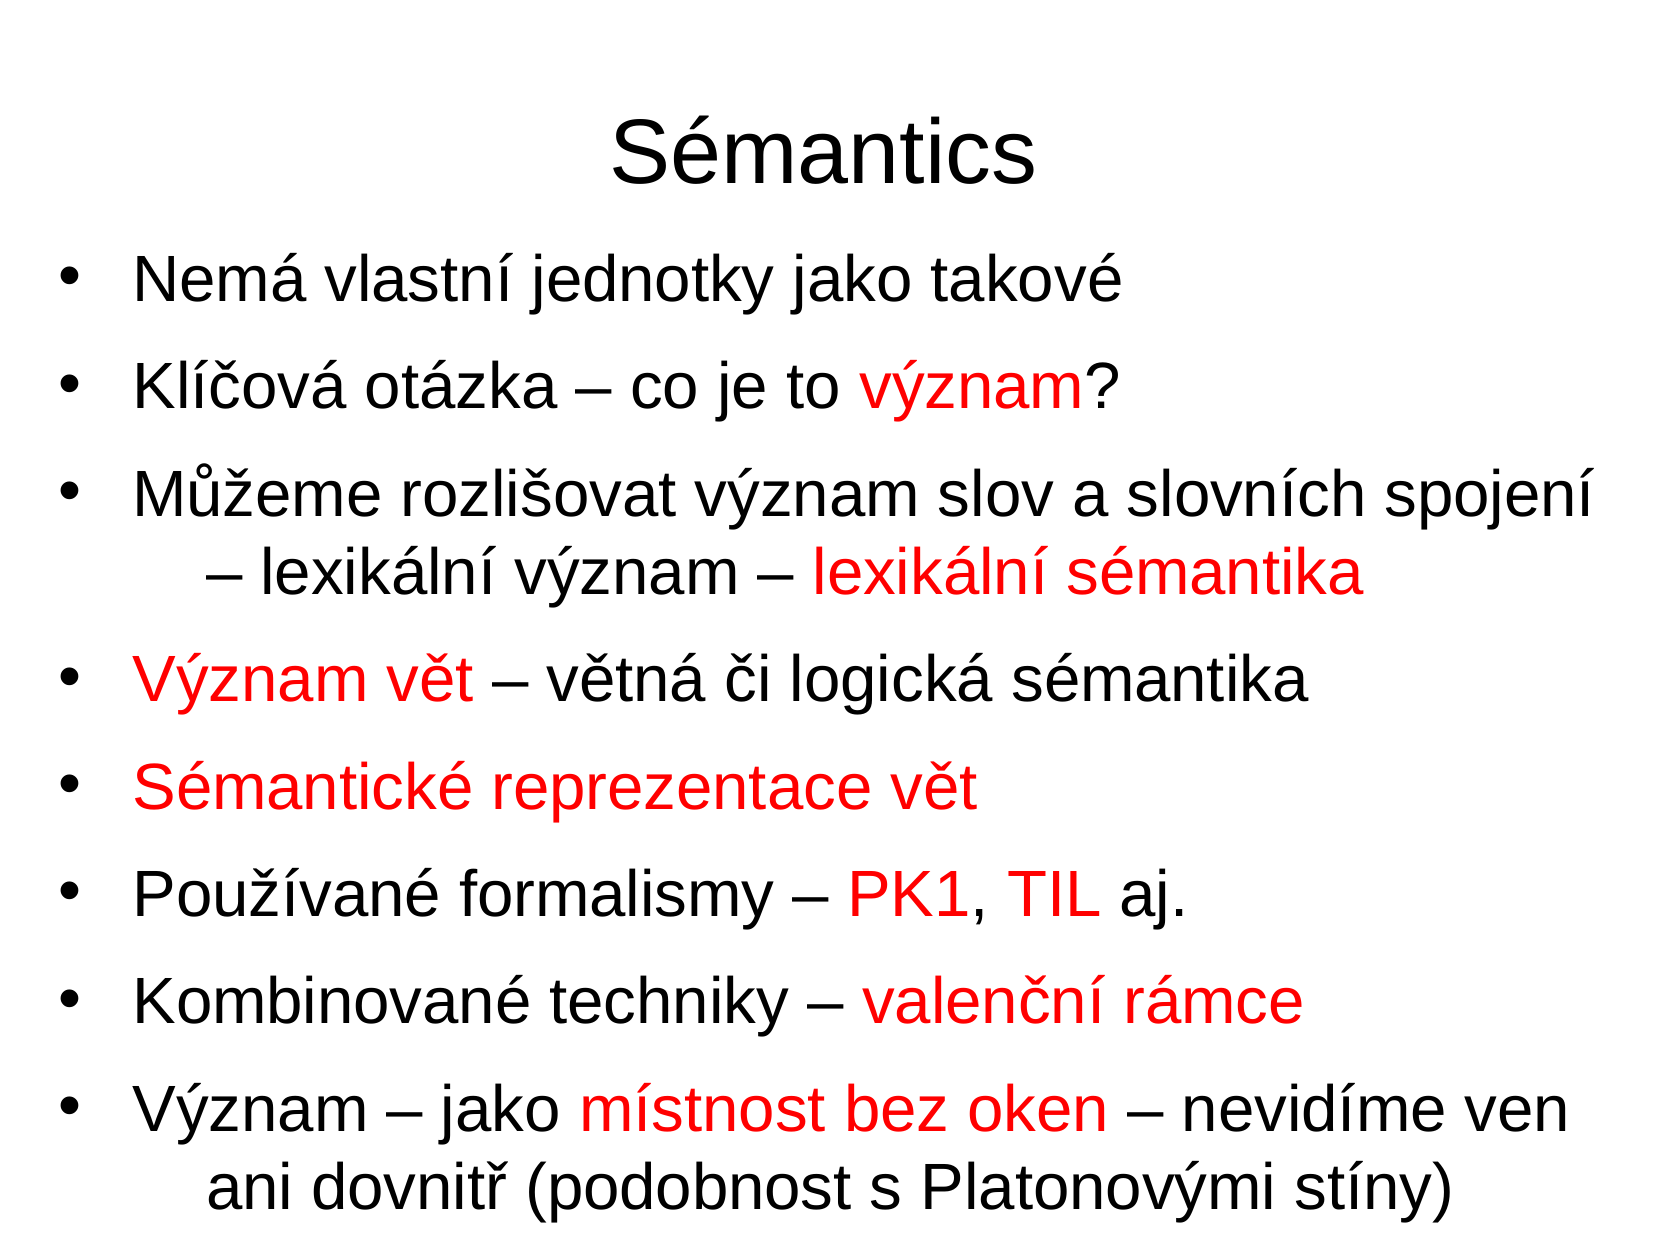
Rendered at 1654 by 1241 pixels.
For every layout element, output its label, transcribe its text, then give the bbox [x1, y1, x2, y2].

list Nemá vlastní jednotky jako takové Klíčová otázka – co je to význam? Můžeme rozlišovat význam slov a slovních spojení – lexikální význam – lexikální sémantika Význam vět – větná či logická sémantika Sémantické reprezentace vět Používané formalismy – PK1, TIL aj. Kombinované techniky – valenční rámce Význam – jako místnost bez oken – nevidíme ven ani dovnitř (podobnost s Platonovými stíny) [59, 236, 1622, 1241]
title Sémantics [82, 56, 1565, 236]
